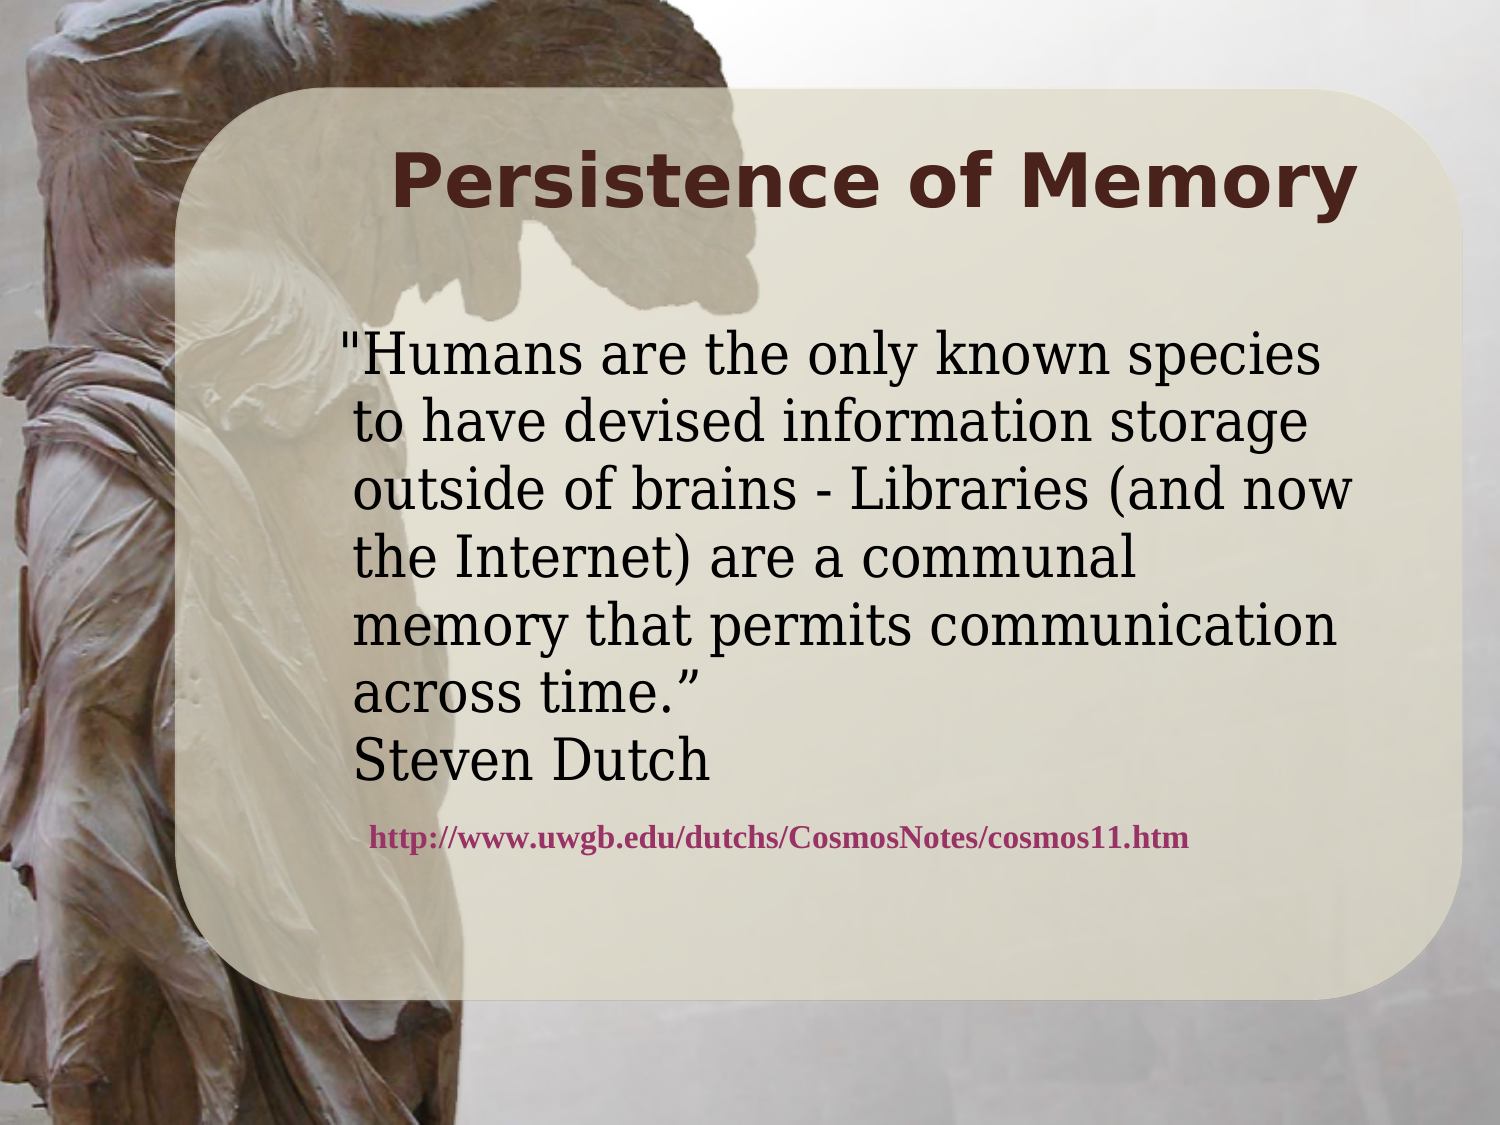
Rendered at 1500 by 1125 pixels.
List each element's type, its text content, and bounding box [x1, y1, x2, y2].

list "Humans are the only known species to have devised information storage outside of brains - Libraries (and now the Internet) are a communal memory that permits communication across time.” Steven Dutch http://www.uwgb.edu/dutchs/CosmosNotes/cosmos11.htm [149, 312, 1375, 982]
picture [0, 0, 1500, 1125]
title Persistence of Memory [200, 87, 1375, 276]
